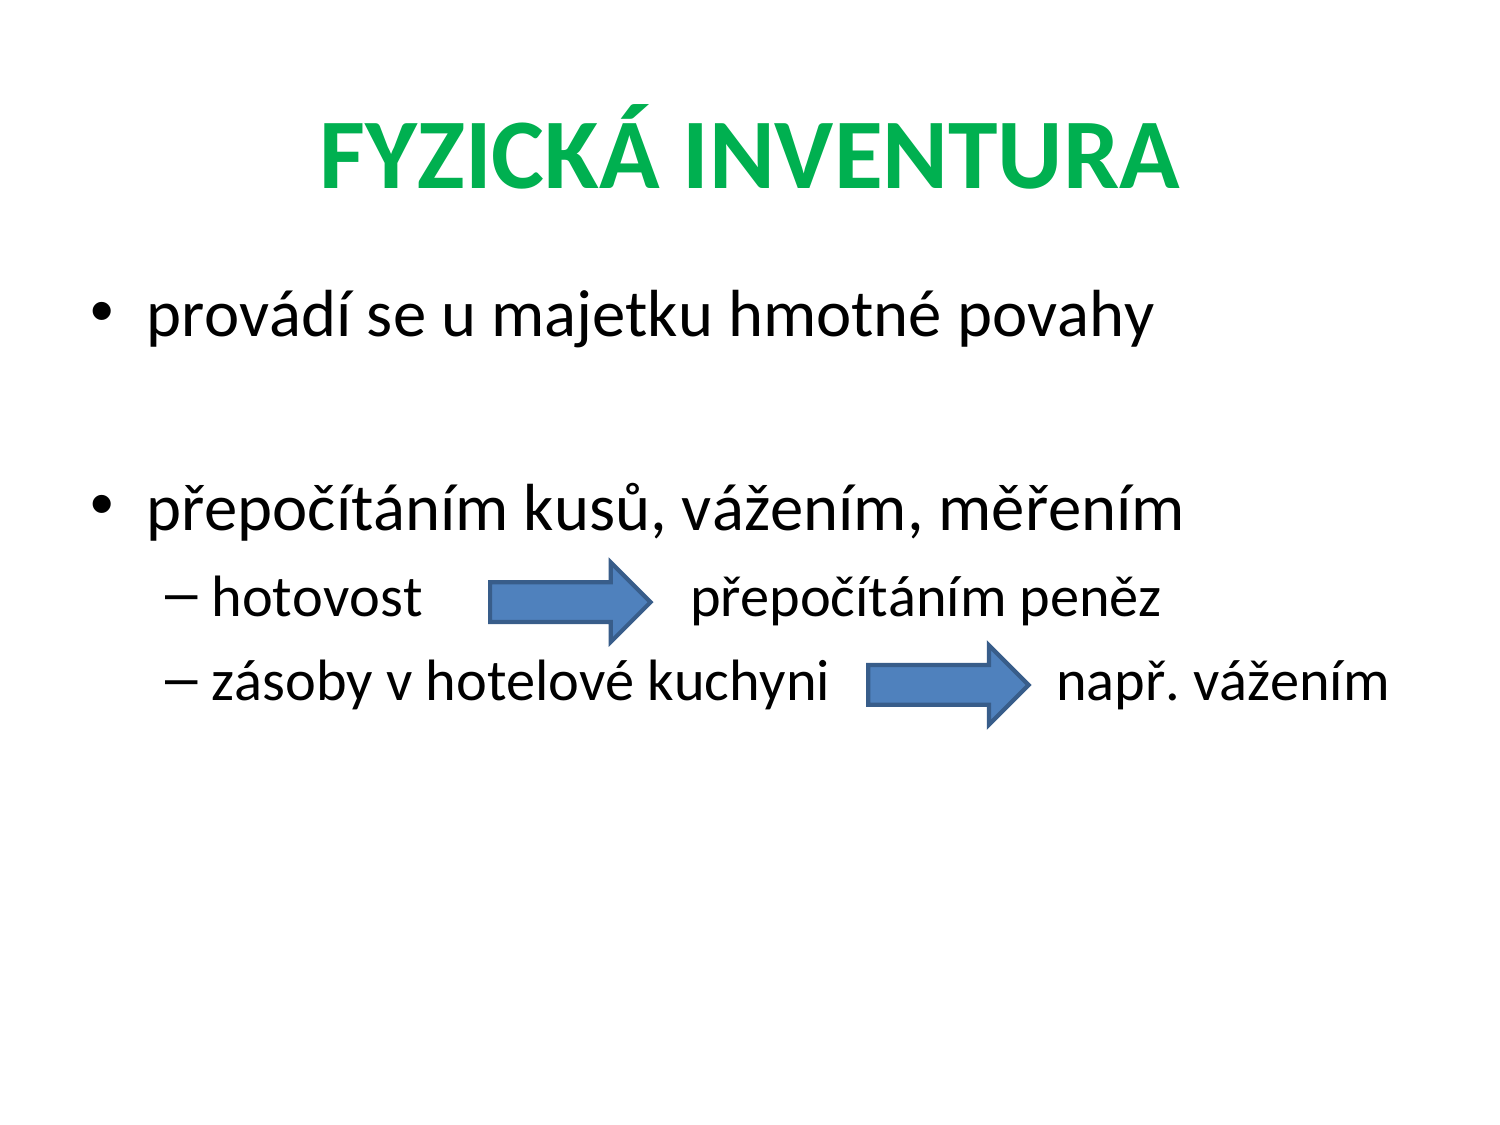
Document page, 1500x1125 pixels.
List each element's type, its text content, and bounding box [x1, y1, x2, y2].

text_box [868, 645, 1029, 725]
list provádí se u majetku hmotné povahy přepočítáním kusů, vážením, měřením hotovost přepočítáním peněz zásoby v hotelové kuchyni např. vážením [75, 262, 1426, 1006]
title FYZICKÁ INVENTURA [75, 0, 1426, 262]
text_box [490, 562, 651, 642]
